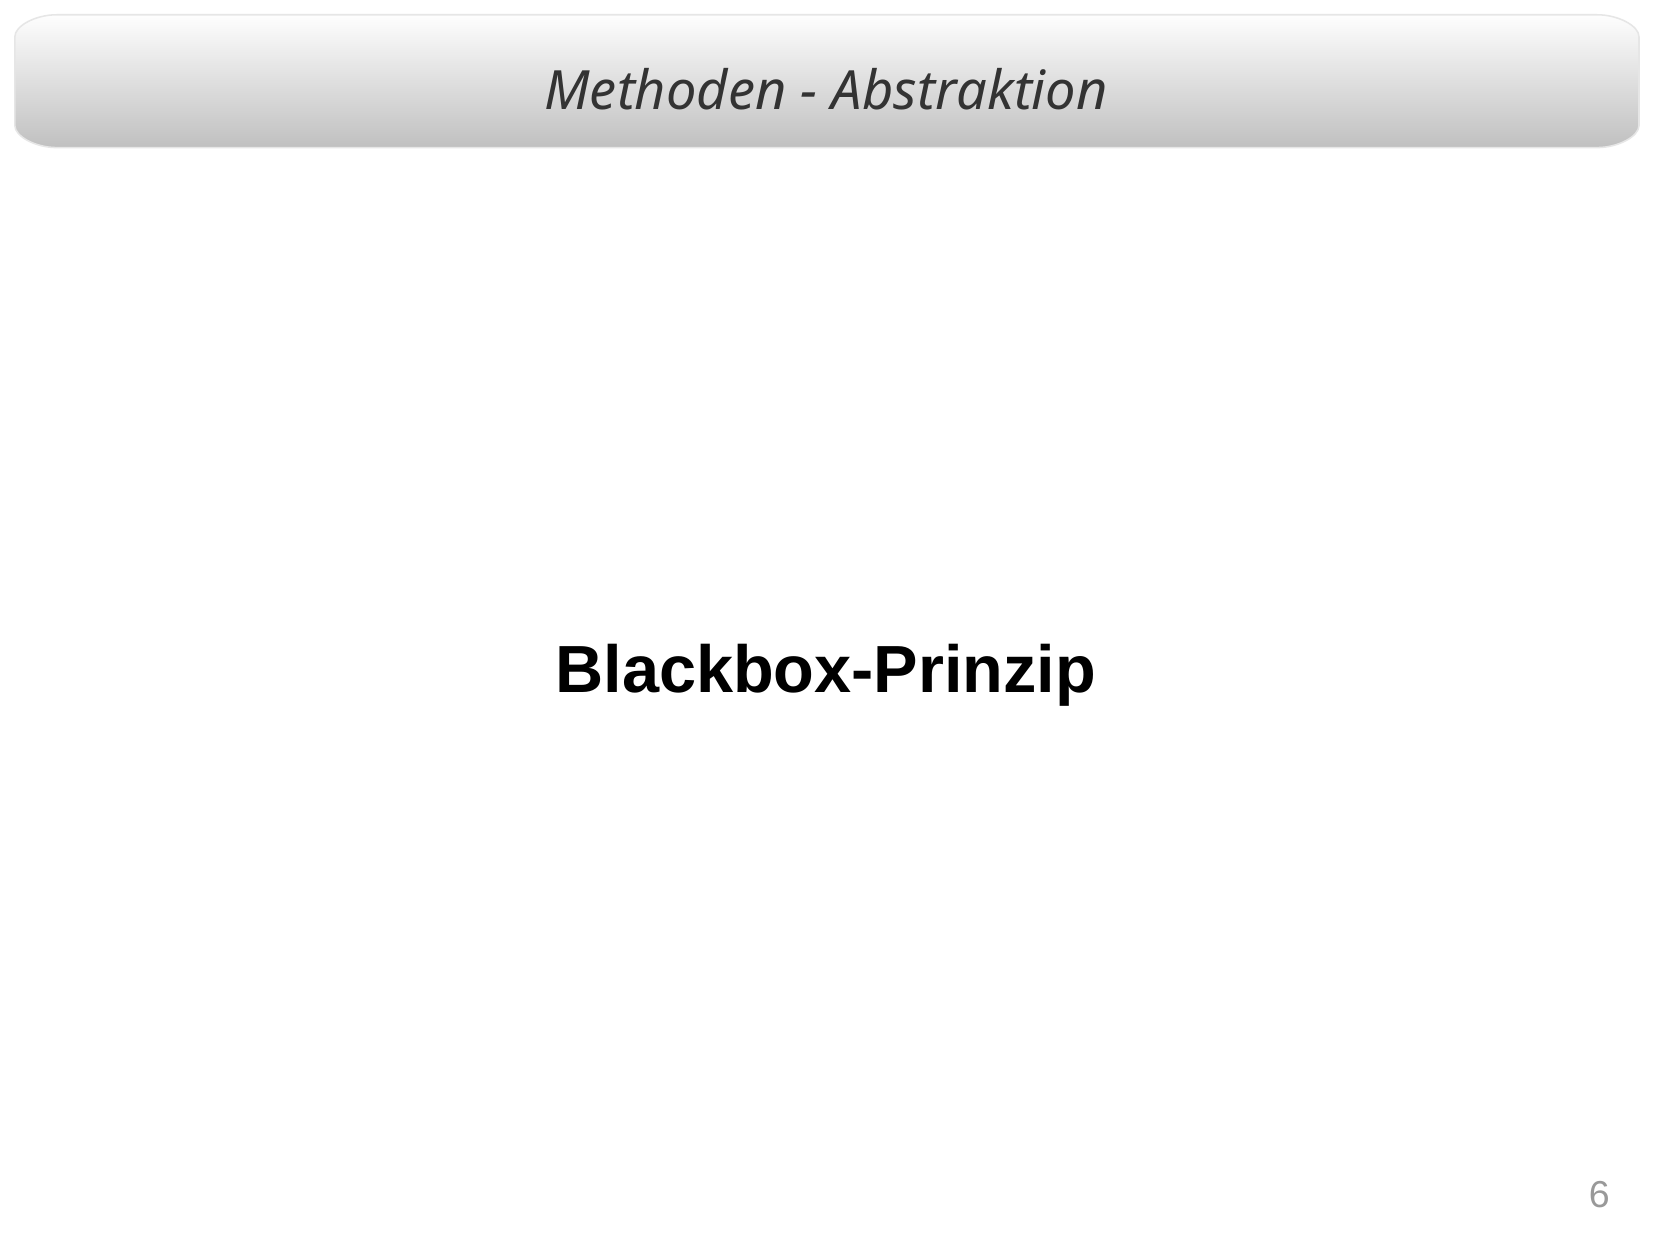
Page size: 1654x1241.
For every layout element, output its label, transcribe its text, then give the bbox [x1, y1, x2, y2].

text_box Blackbox-Prinzip [540, 624, 1113, 715]
title Methoden - Abstraktion [29, 29, 1624, 148]
